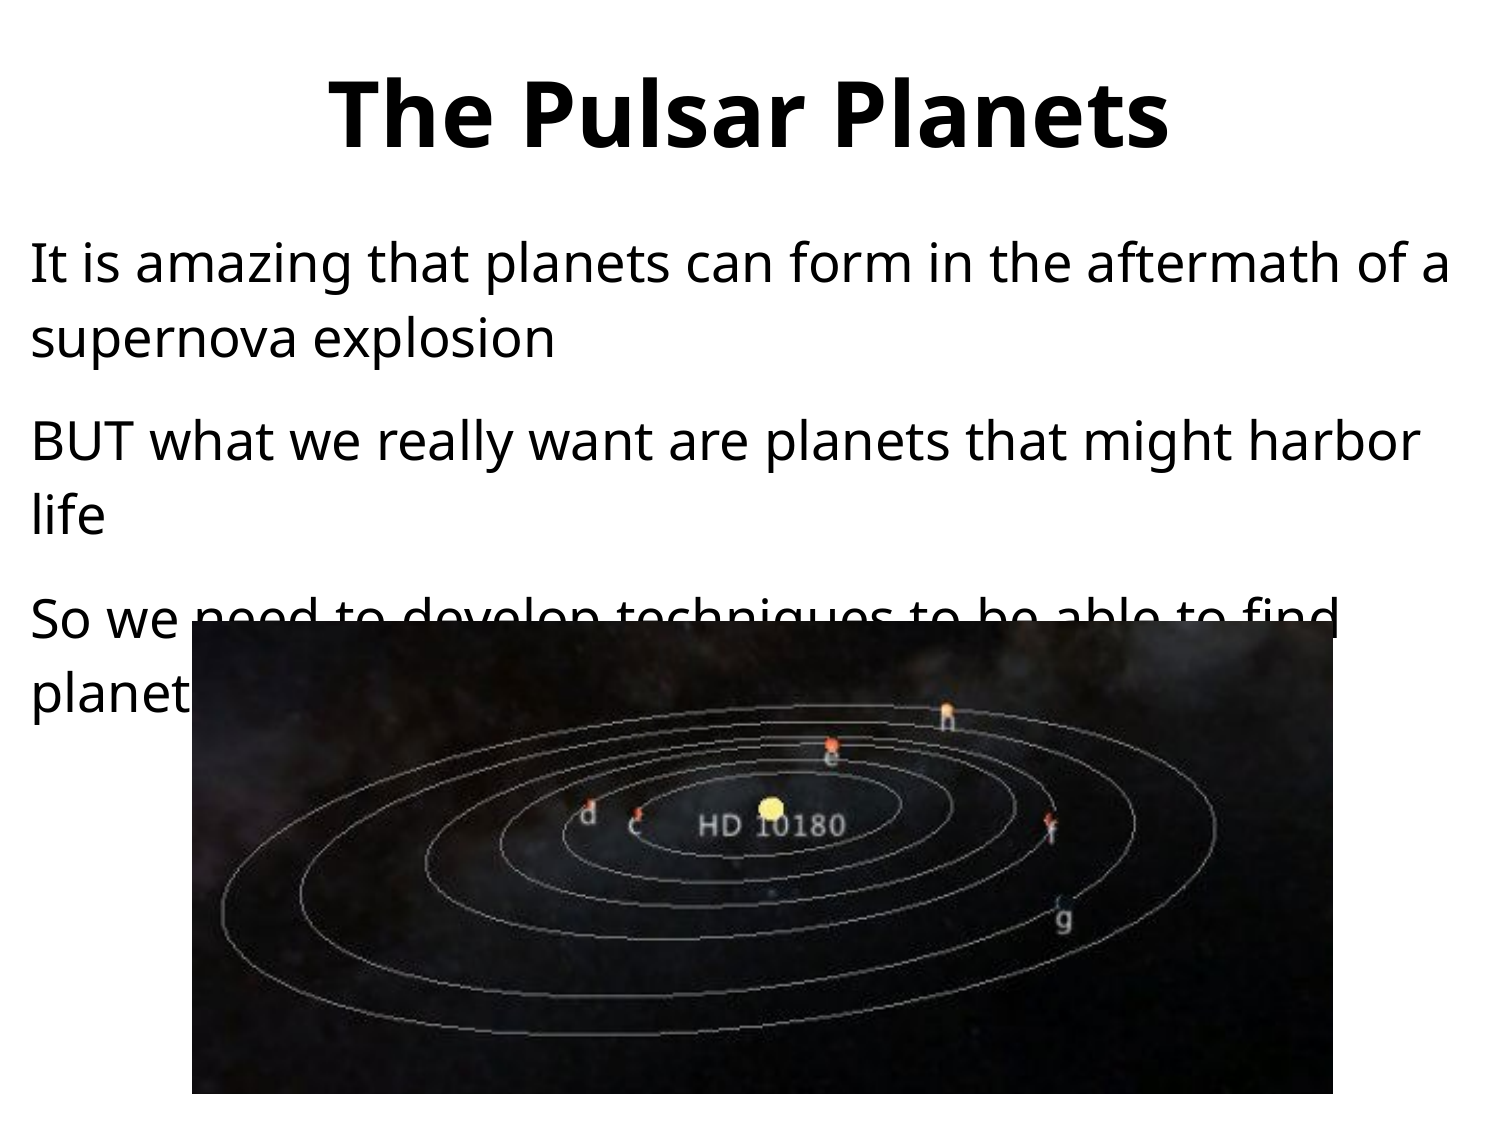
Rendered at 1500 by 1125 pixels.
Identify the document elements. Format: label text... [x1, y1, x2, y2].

picture [192, 621, 1333, 1094]
list It is amazing that planets can form in the aftermath of a supernova explosion BUT what we really want are planets that might harbor life So we need to develop techniques to be able to find planets around normal, main sequence stars [30, 224, 1471, 878]
title The Pulsar Planets [30, 58, 1471, 167]
